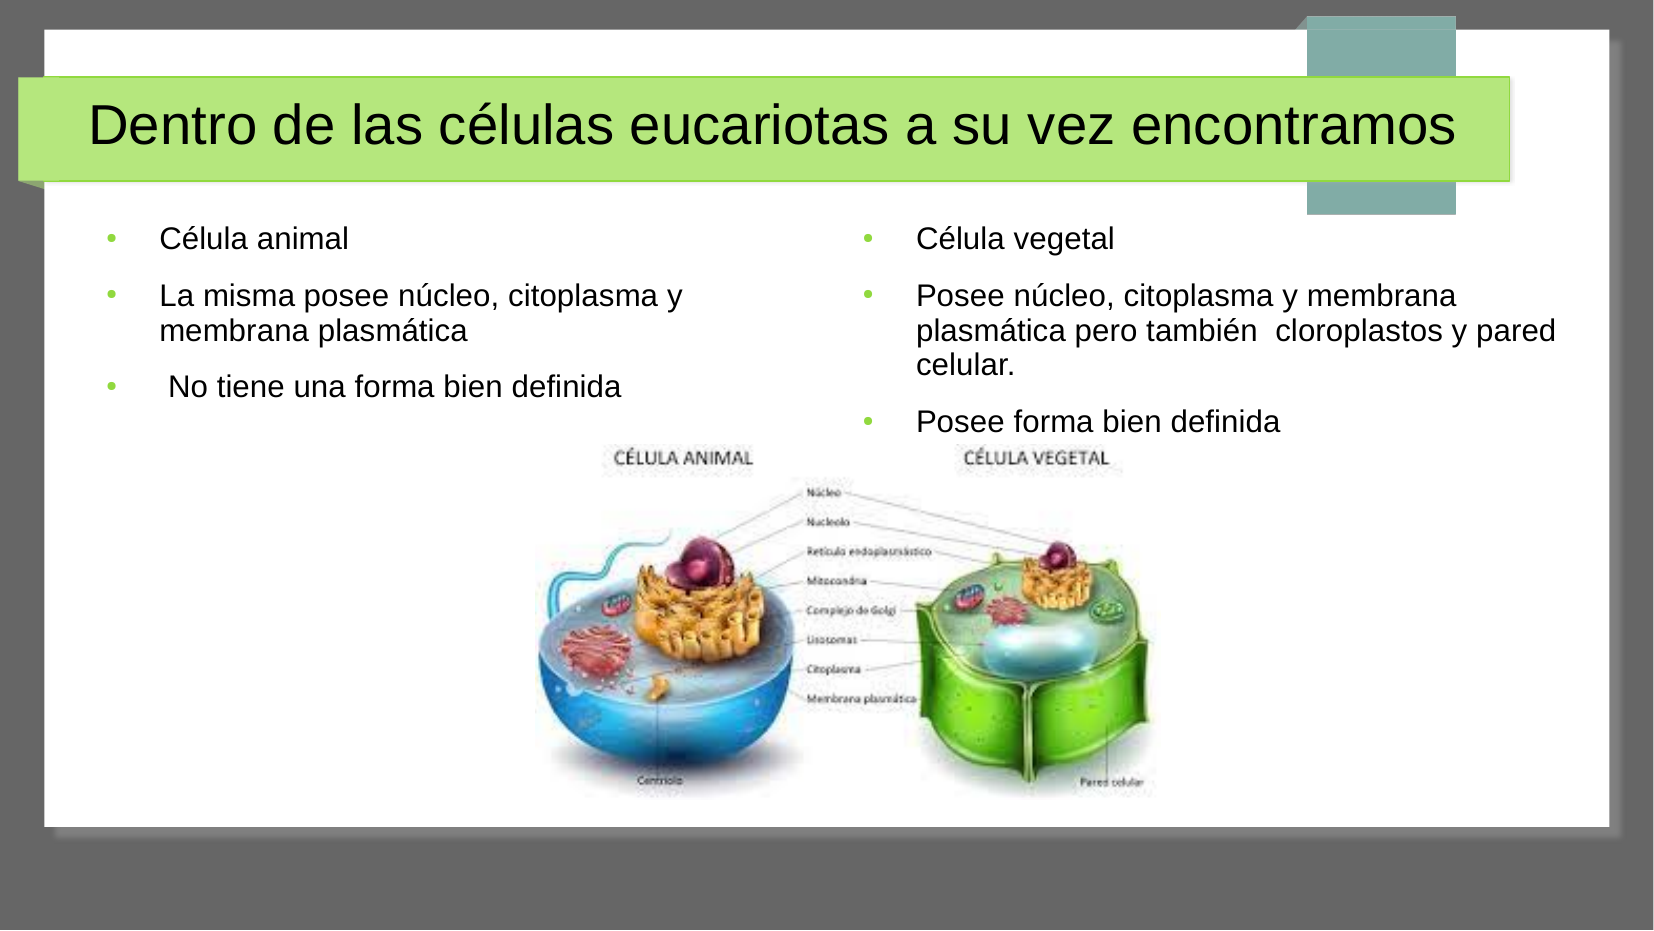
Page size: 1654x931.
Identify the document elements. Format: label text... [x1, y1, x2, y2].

list Célula vegetal Posee núcleo, citoplasma y membrana plasmática pero también cloroplastos y pared celular. Posee forma bien definida [845, 221, 1566, 813]
list Célula animal La misma posee núcleo, citoplasma y membrana plasmática No tiene una forma bien definida [88, 221, 809, 813]
title Dentro de las células eucariotas a su vez encontramos [88, 73, 1506, 178]
picture [535, 444, 1161, 800]
